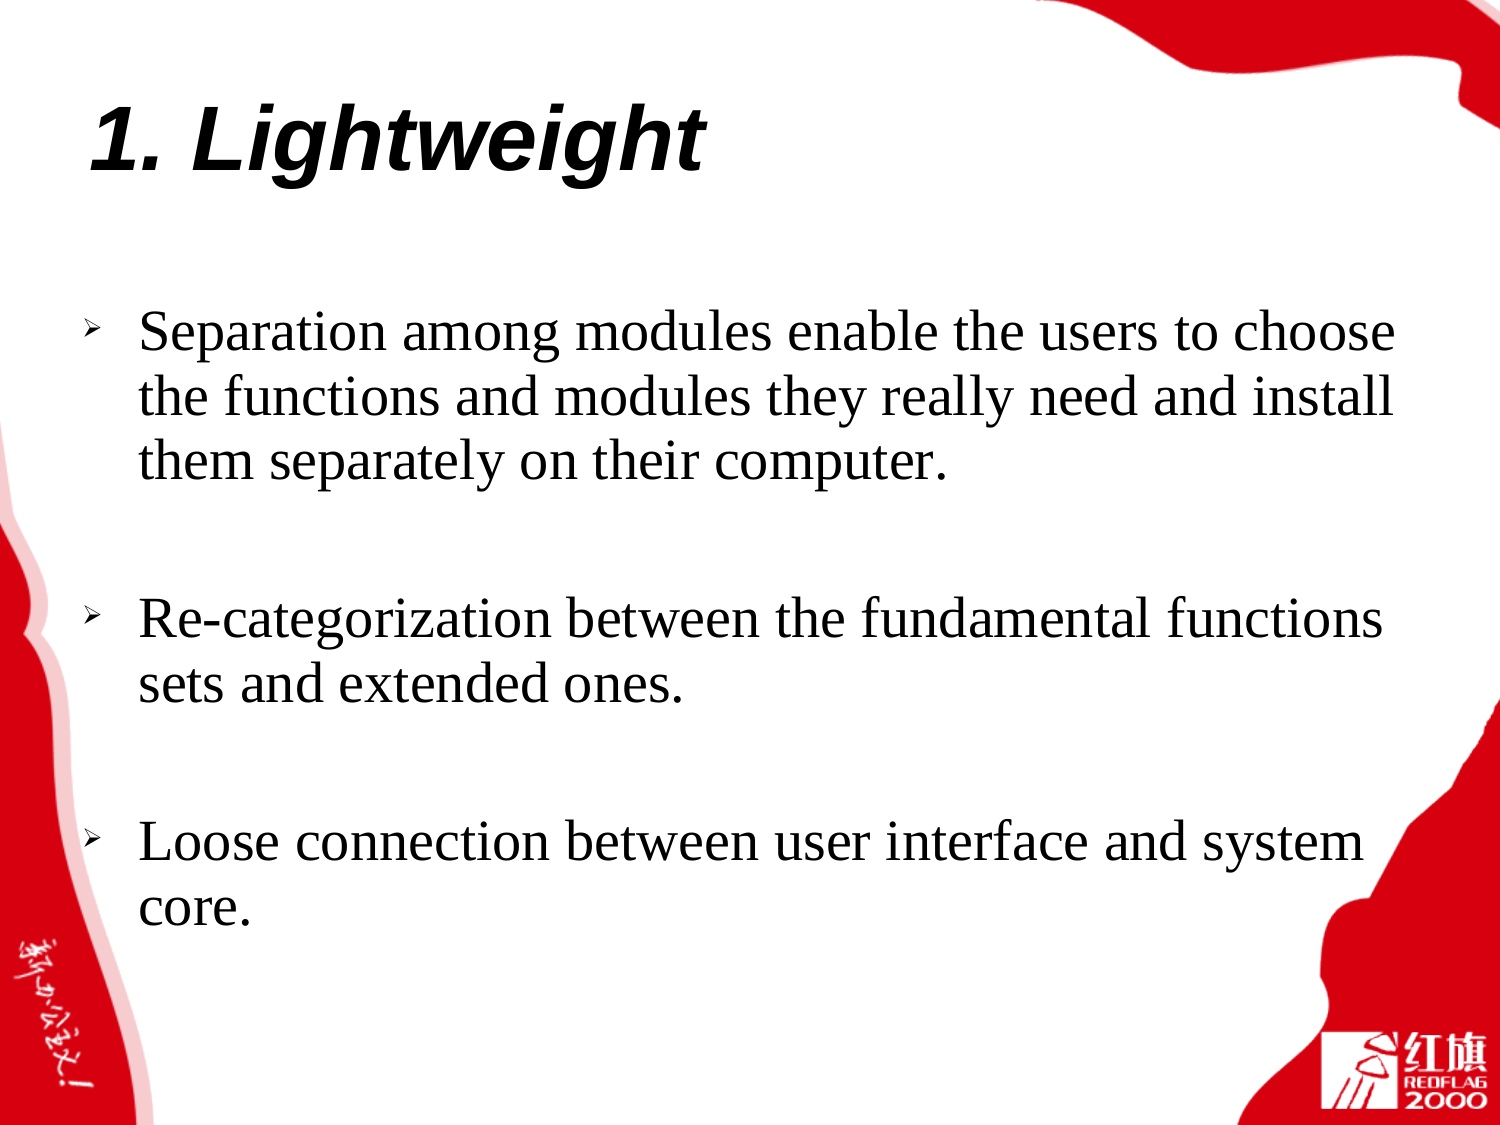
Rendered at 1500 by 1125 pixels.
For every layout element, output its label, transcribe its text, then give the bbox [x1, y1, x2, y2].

picture [0, 0, 1500, 1125]
list Separation among modules enable the users to choose the functions and modules they really need and install them separately on their computer. Re-categorization between the fundamental functions sets and extended ones. Loose connection between user interface and system core. [67, 290, 1418, 1034]
title 1. Lightweight [75, 45, 1426, 233]
